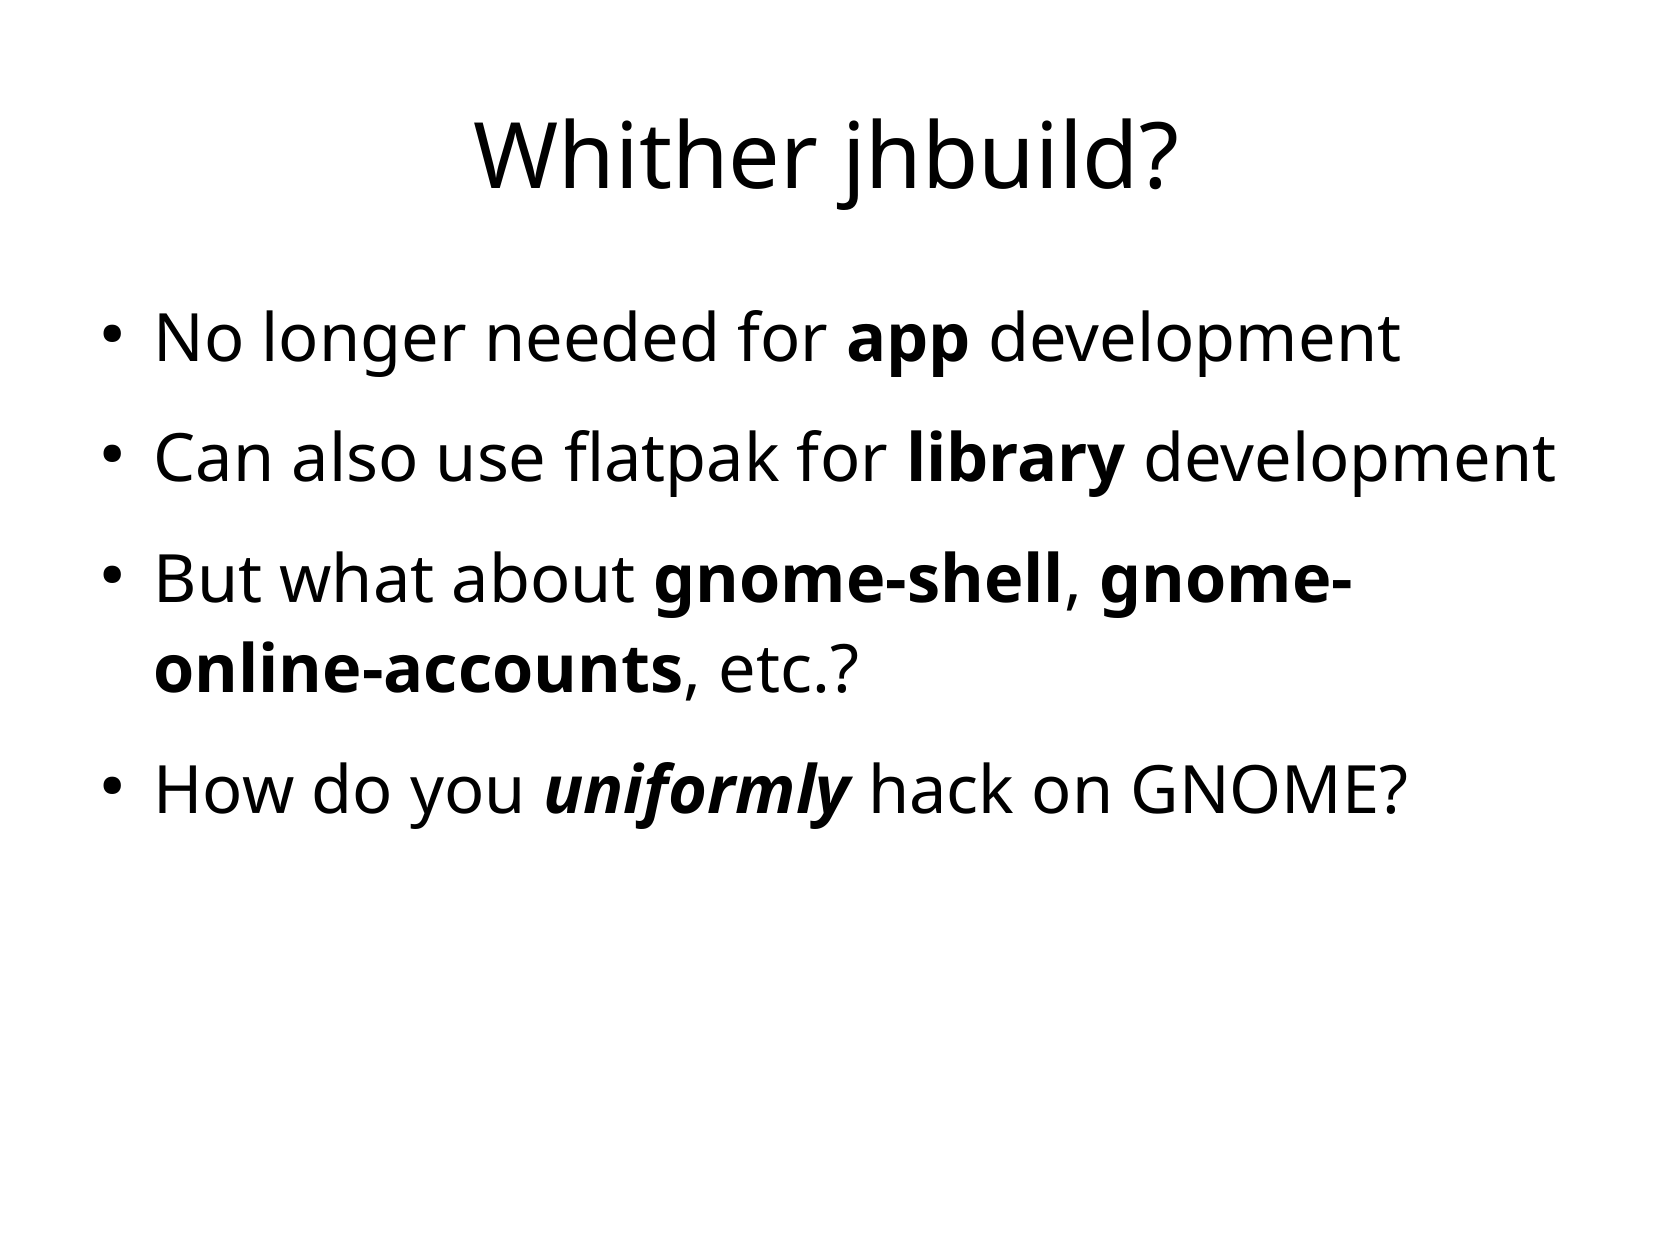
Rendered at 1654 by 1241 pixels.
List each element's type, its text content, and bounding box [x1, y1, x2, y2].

list No longer needed for app development Can also use flatpak for library development But what about gnome-shell, gnome-online-accounts, etc.? How do you uniformly hack on GNOME? [82, 290, 1571, 1010]
title Whither jhbuild? [82, 49, 1571, 257]
